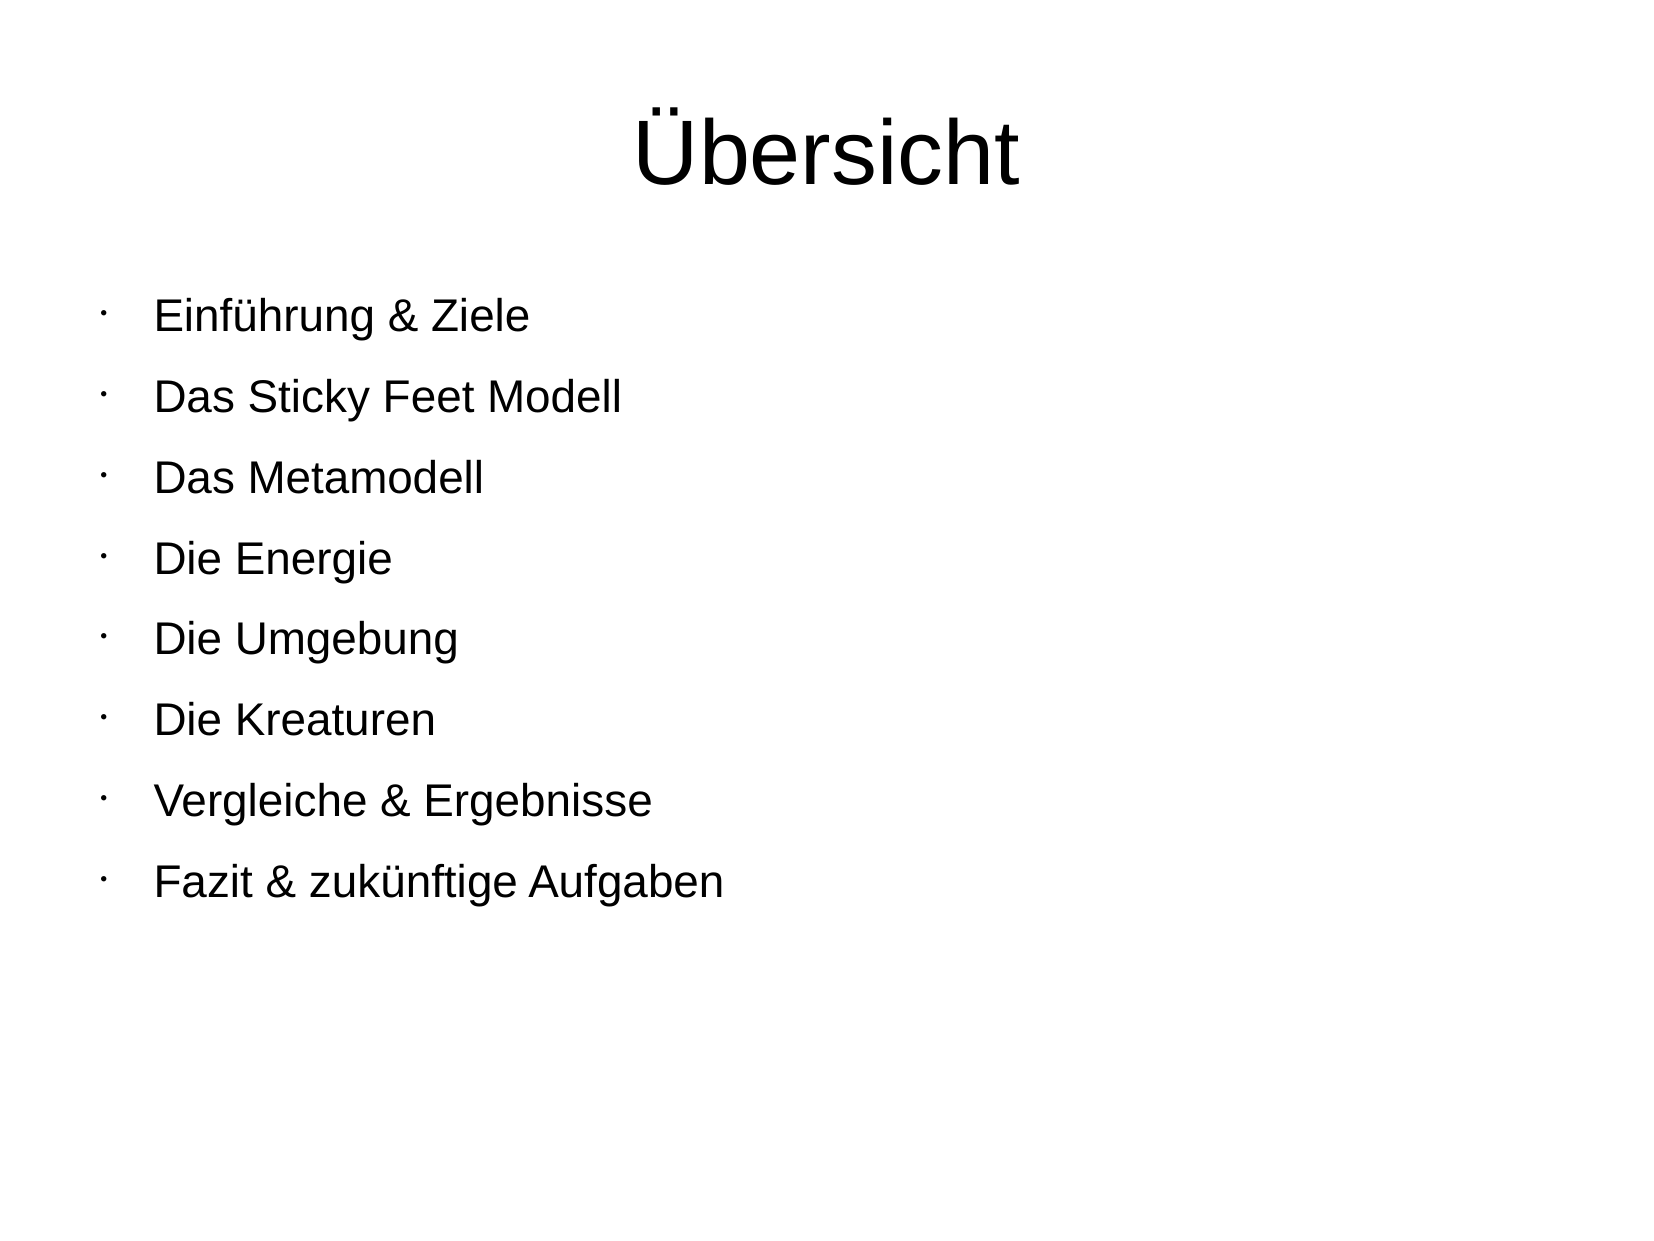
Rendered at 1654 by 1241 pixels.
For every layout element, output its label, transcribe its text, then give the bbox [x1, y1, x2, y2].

title Übersicht [82, 49, 1571, 257]
list Einführung & Ziele Das Sticky Feet Modell Das Metamodell Die Energie Die Umgebung Die Kreaturen Vergleiche & Ergebnisse Fazit & zukünftige Aufgaben [82, 290, 1571, 1109]
